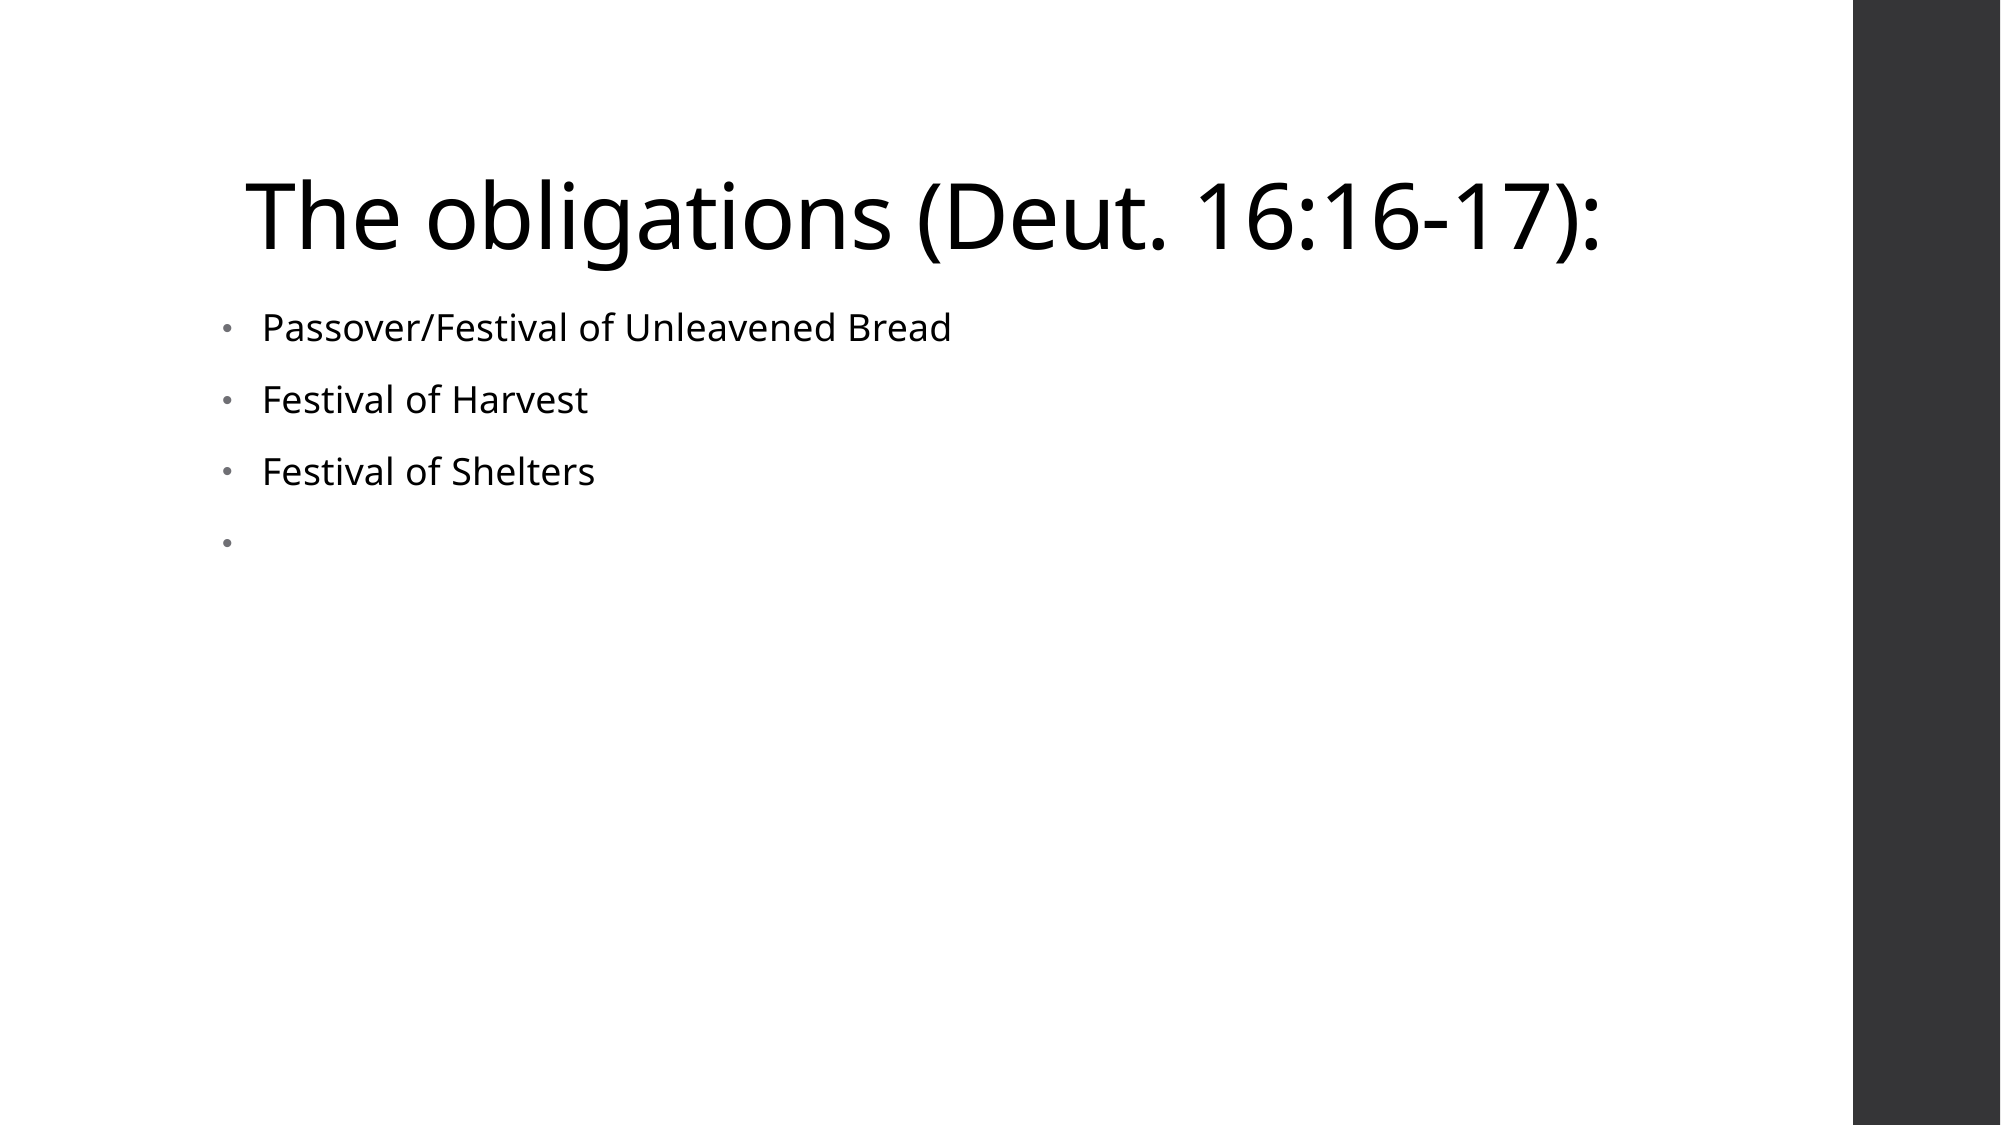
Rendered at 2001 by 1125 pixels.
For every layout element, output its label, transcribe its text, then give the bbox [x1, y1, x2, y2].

list Passover/Festival of Unleavened Bread Festival of Harvest Festival of Shelters [206, 299, 1617, 1014]
title The obligations (Deut. 16:16-17): [206, 60, 1797, 278]
